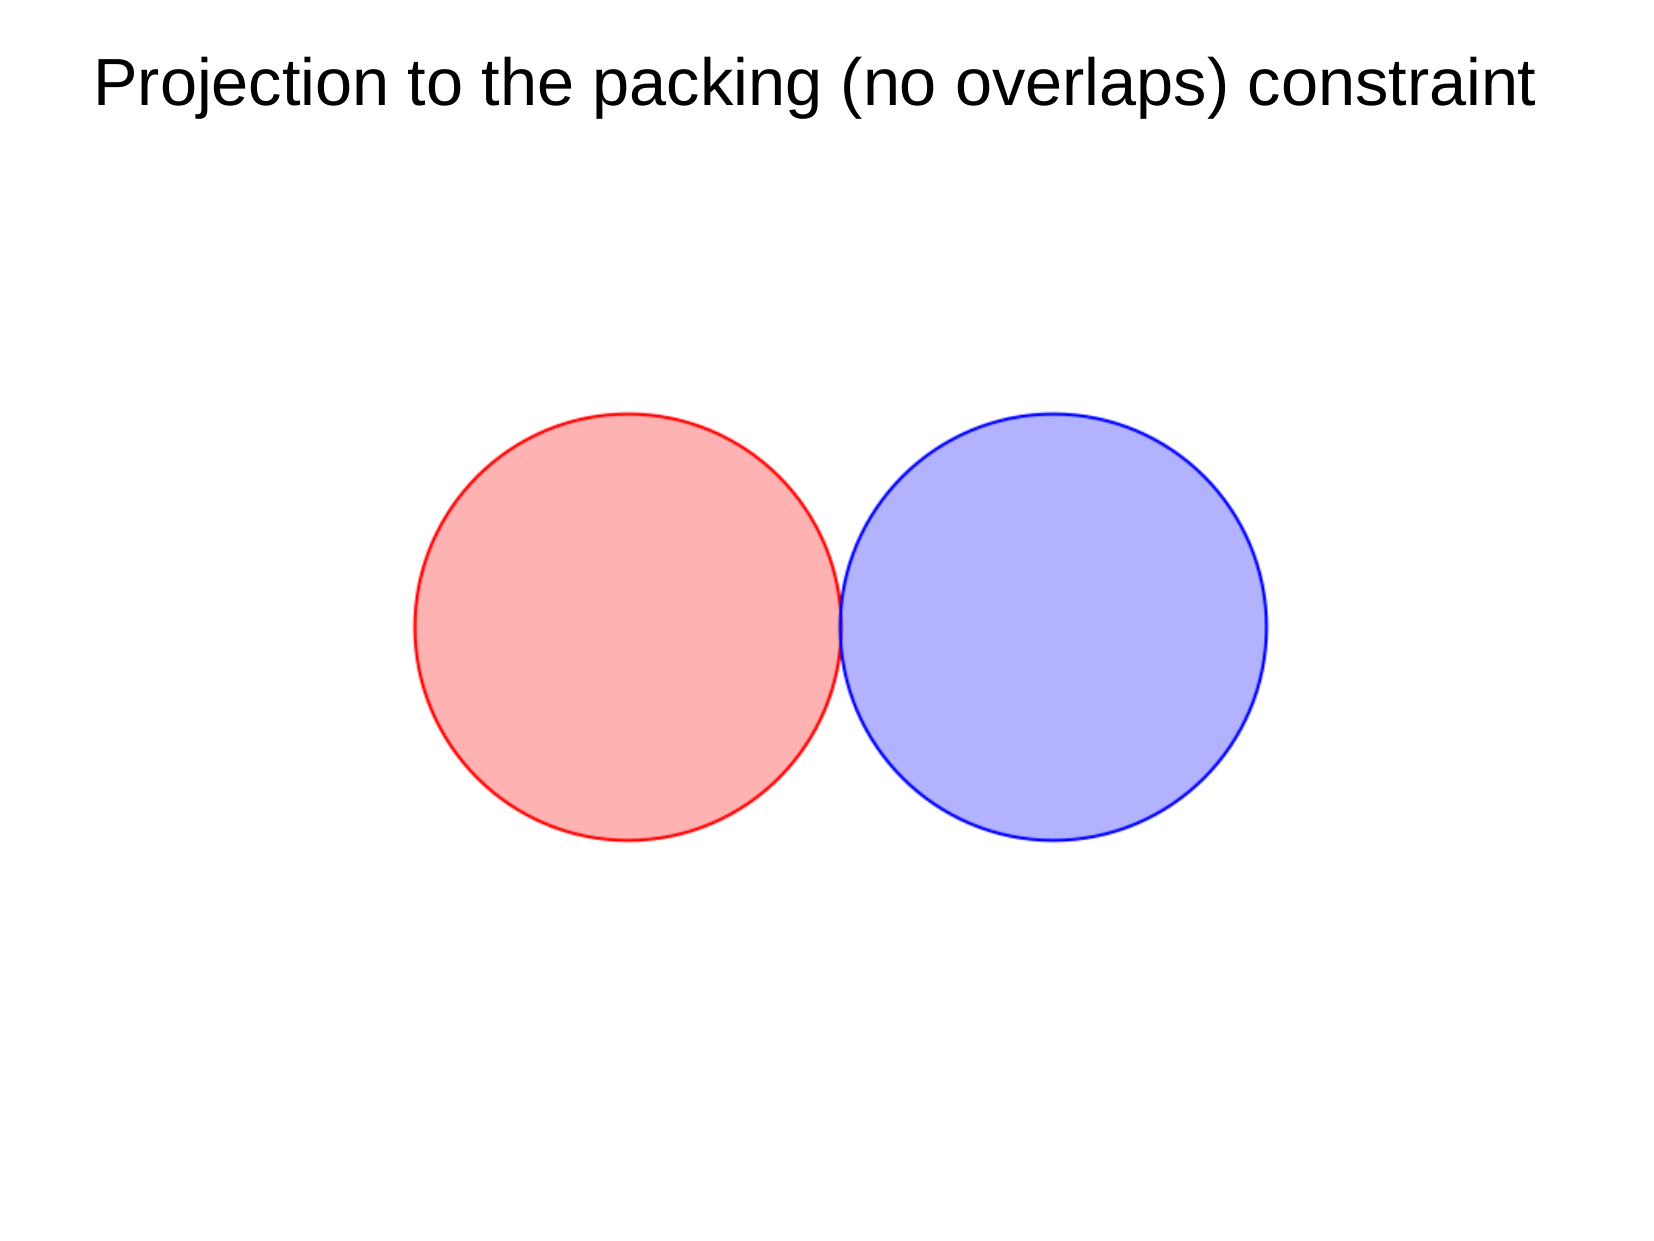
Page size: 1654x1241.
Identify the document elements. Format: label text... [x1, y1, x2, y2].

picture [372, 393, 1310, 862]
text_box Projection to the packing (no overlaps) constraint [78, 37, 1617, 128]
